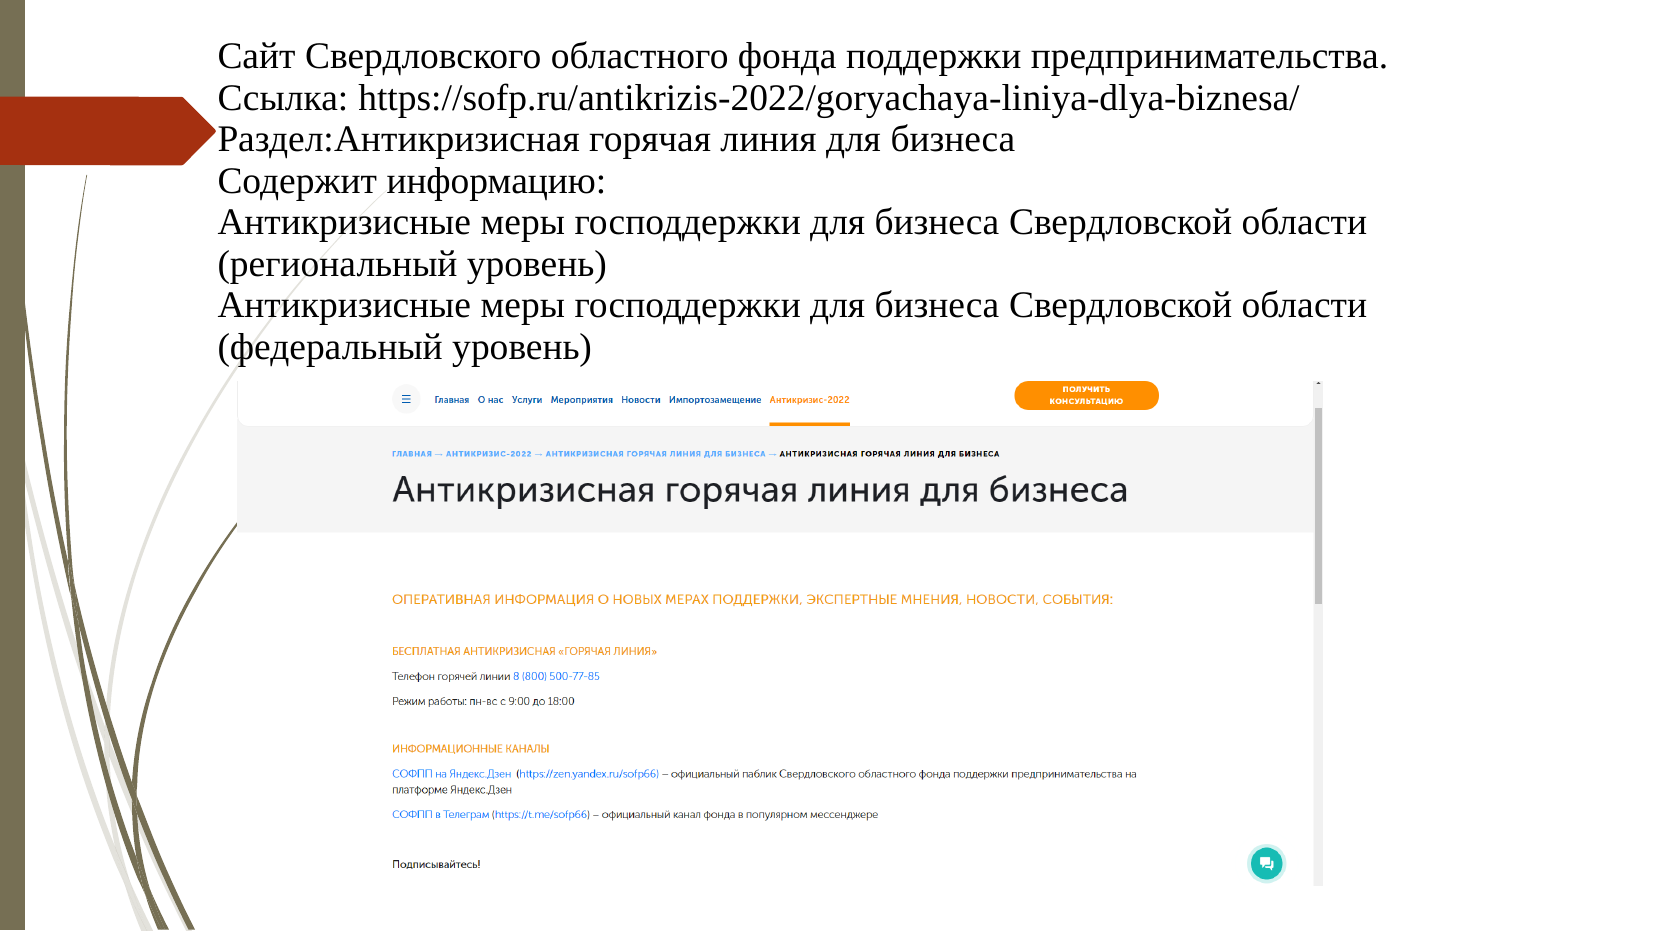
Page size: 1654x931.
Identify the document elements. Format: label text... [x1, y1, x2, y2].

text_box Сайт Свердловского областного фонда поддержки предпринимательства. Ссылка: https://sofp.ru/antikrizis-2022/goryachaya-liniya-dlya-biznesa/ Раздел:Антикризисная горячая линия для бизнеса Содержит информацию: Антикризисные меры господдержки для бизнеса Свердловской области (региональный уровень) Антикризисные меры господдержки для бизнеса Свердловской области (федеральный уровень) [203, 28, 1654, 416]
picture [224, 381, 1323, 886]
